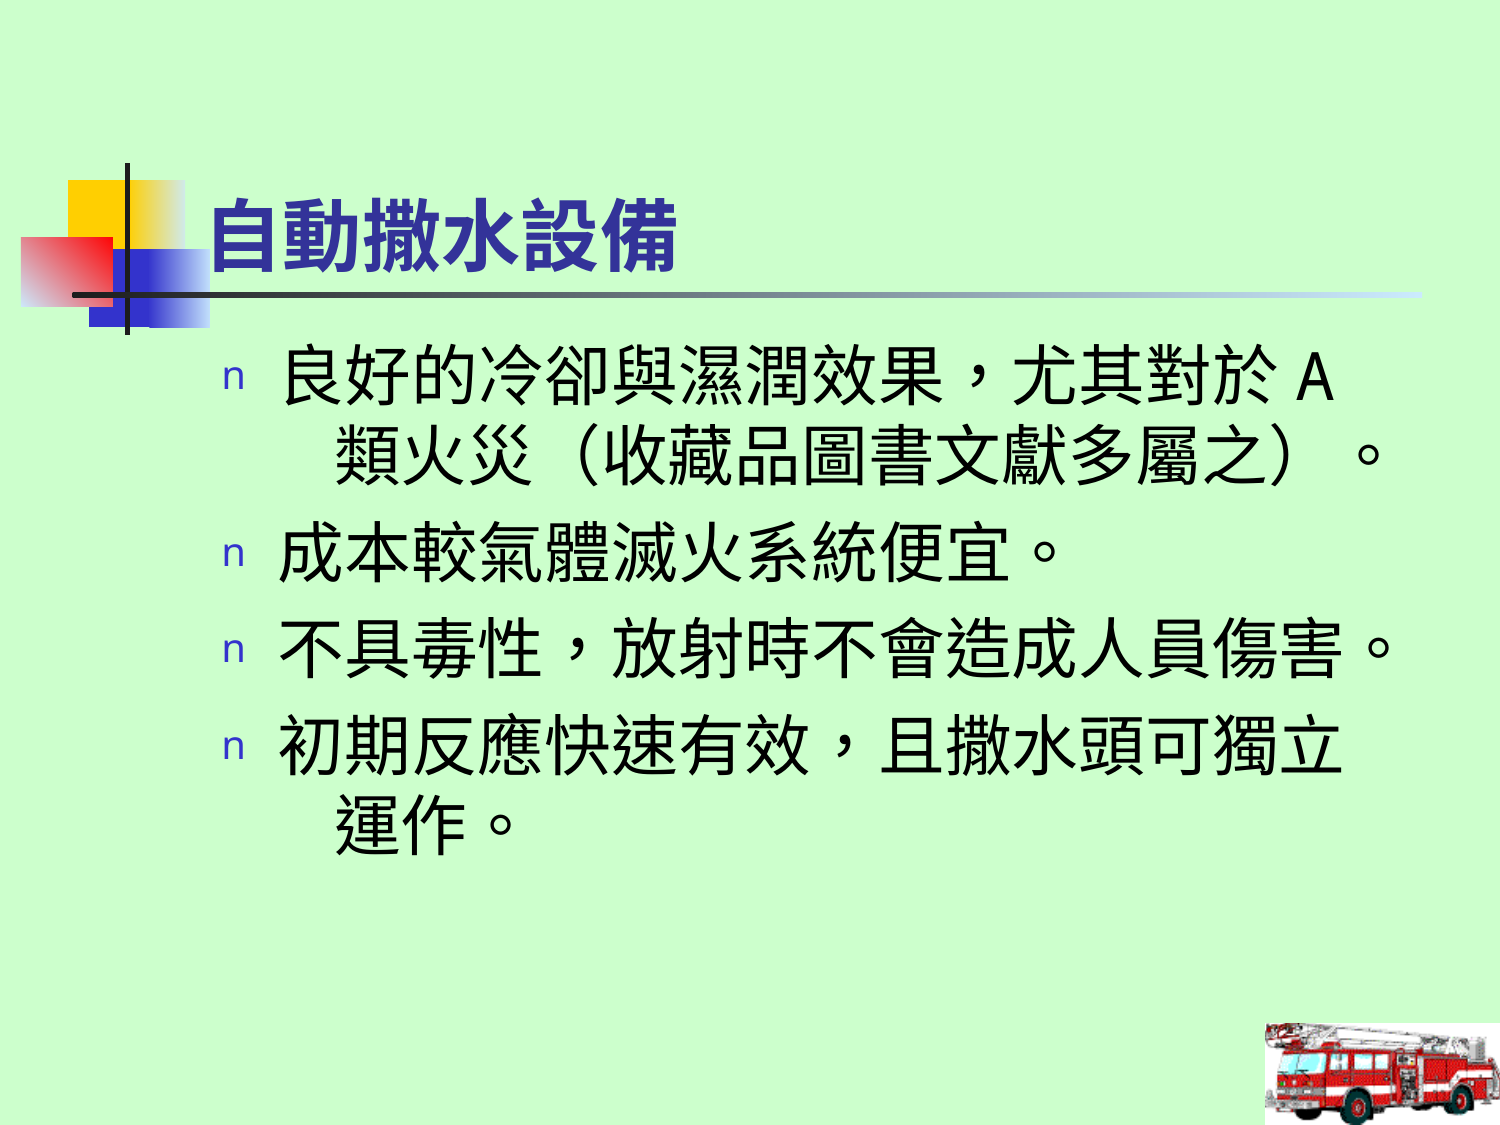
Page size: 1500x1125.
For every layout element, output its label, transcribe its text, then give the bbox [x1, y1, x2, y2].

title 自動撒水設備 [188, 101, 1468, 289]
picture [1265, 1023, 1500, 1125]
list 良好的冷卻與濕潤效果，尤其對於A類火災（收藏品圖書文獻多屬之）。 成本較氣體滅火系統便宜。 不具毒性，放射時不會造成人員傷害。 初期反應快速有效，且撒水頭可獨立運作。 [206, 326, 1423, 1083]
